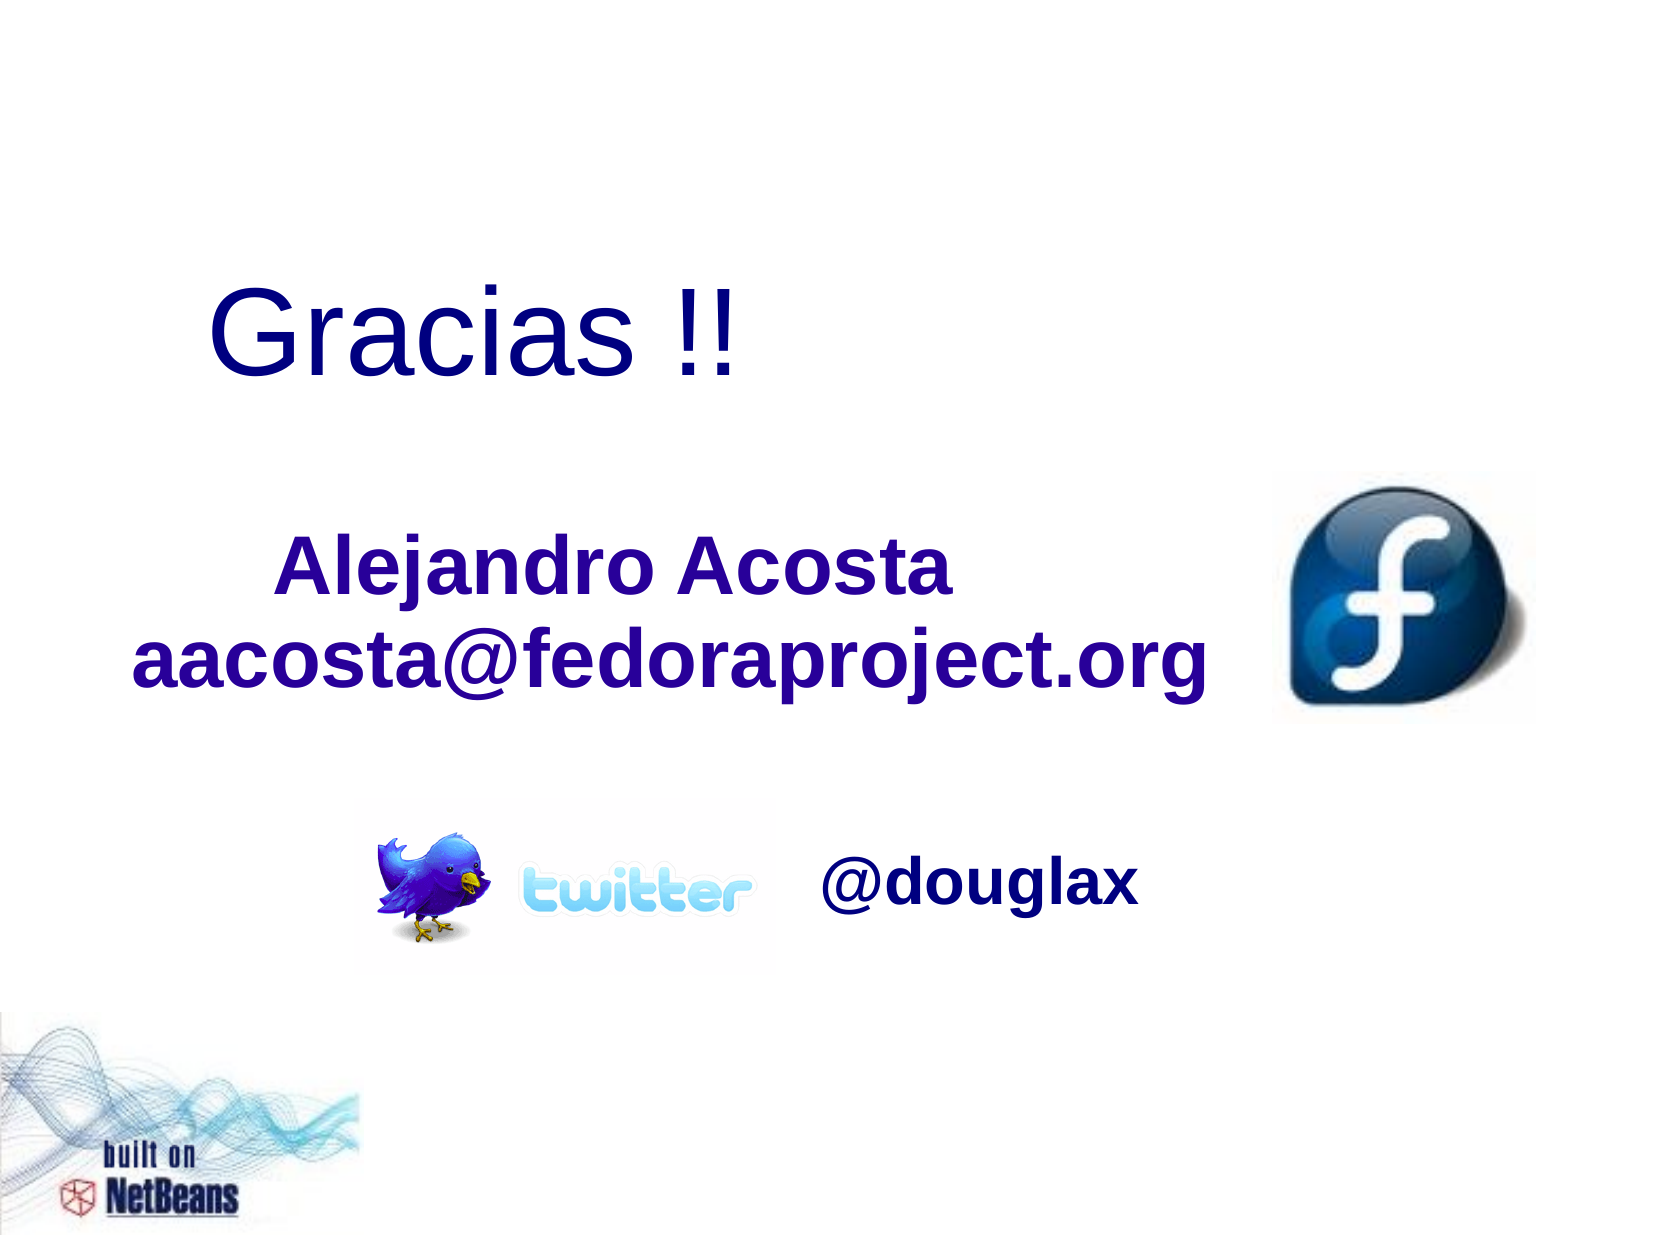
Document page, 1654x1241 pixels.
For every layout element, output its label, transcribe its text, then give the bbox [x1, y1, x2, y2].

title Gracias !! [37, 262, 911, 403]
text_box Alejandro Acosta aacosta@fedoraproject.org [81, 511, 1238, 713]
picture [354, 798, 776, 976]
text_box @douglax [804, 836, 1211, 938]
picture [0, 1012, 364, 1235]
picture [1272, 471, 1536, 724]
